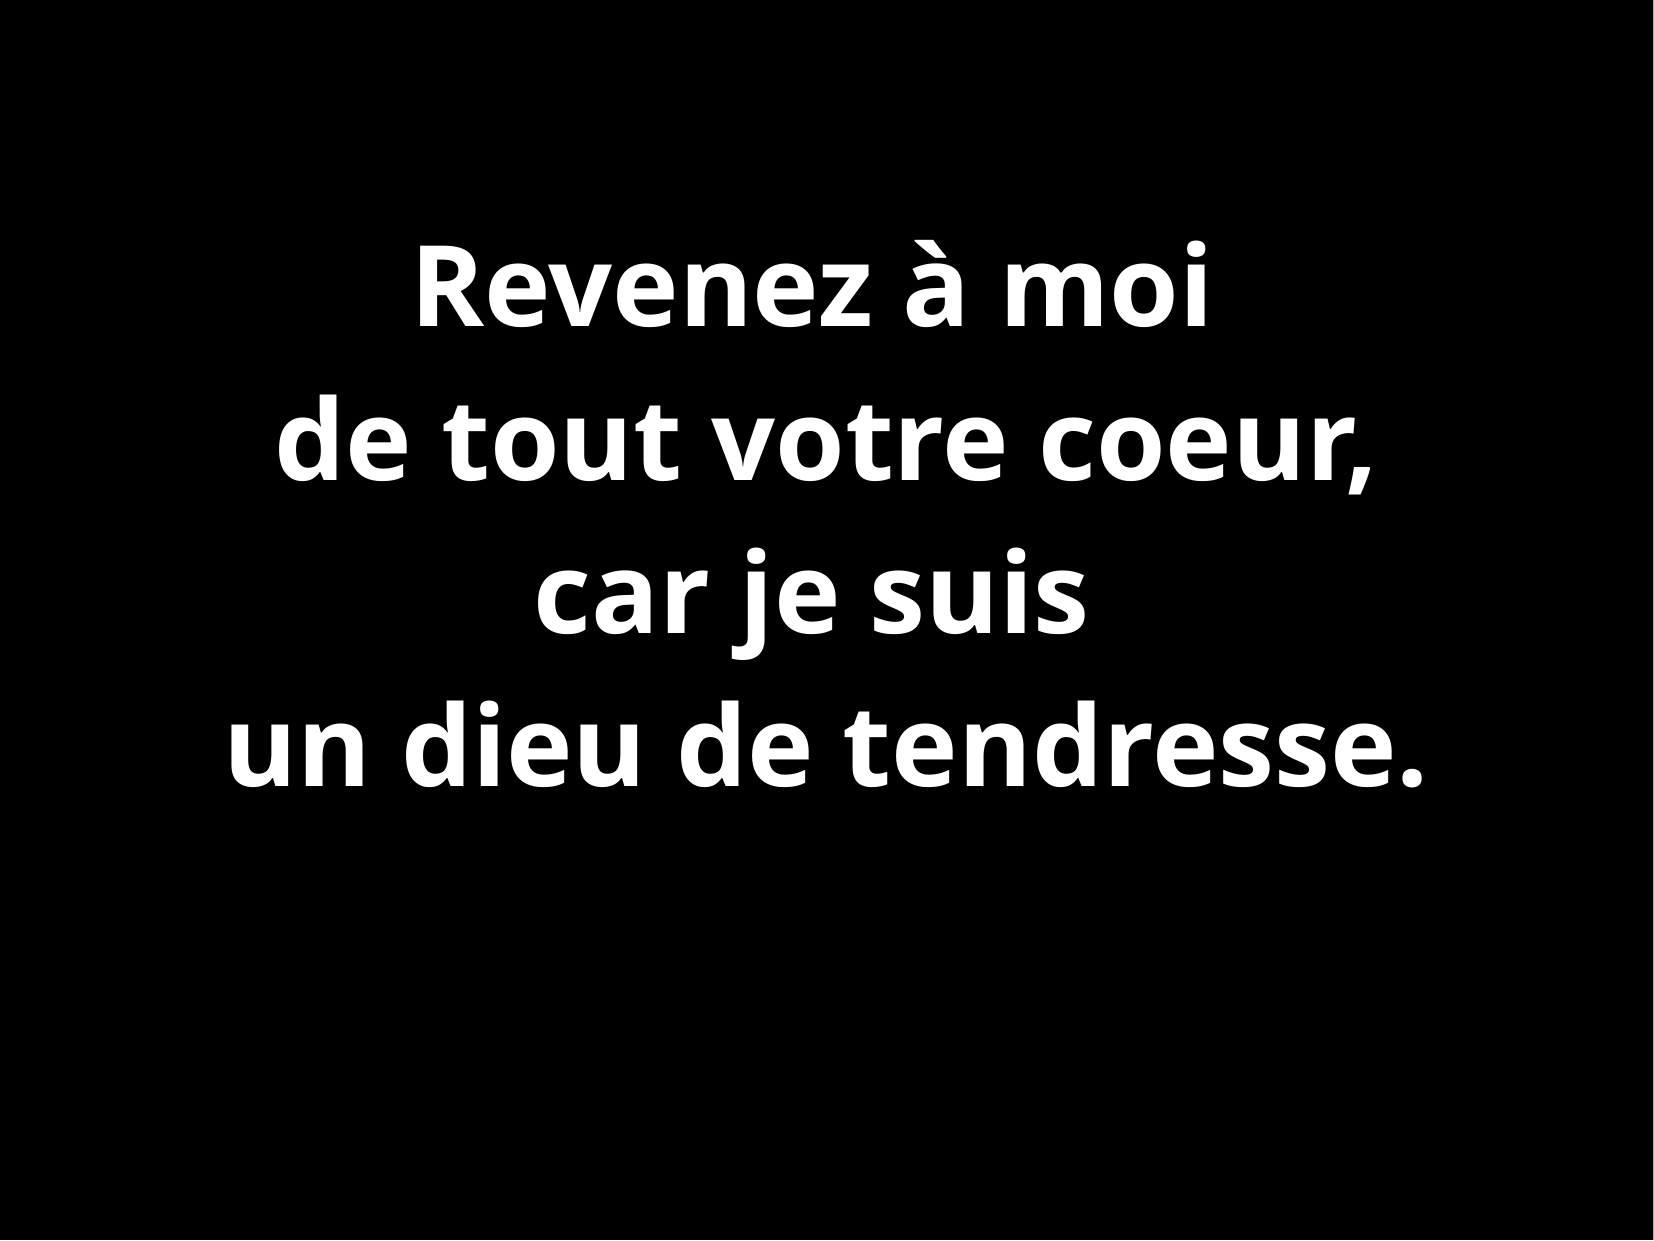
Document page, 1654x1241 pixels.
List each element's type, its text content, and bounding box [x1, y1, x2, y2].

subtitle Revenez à moi de tout votre coeur, car je suis un dieu de tendresse. [82, 70, 1571, 1109]
